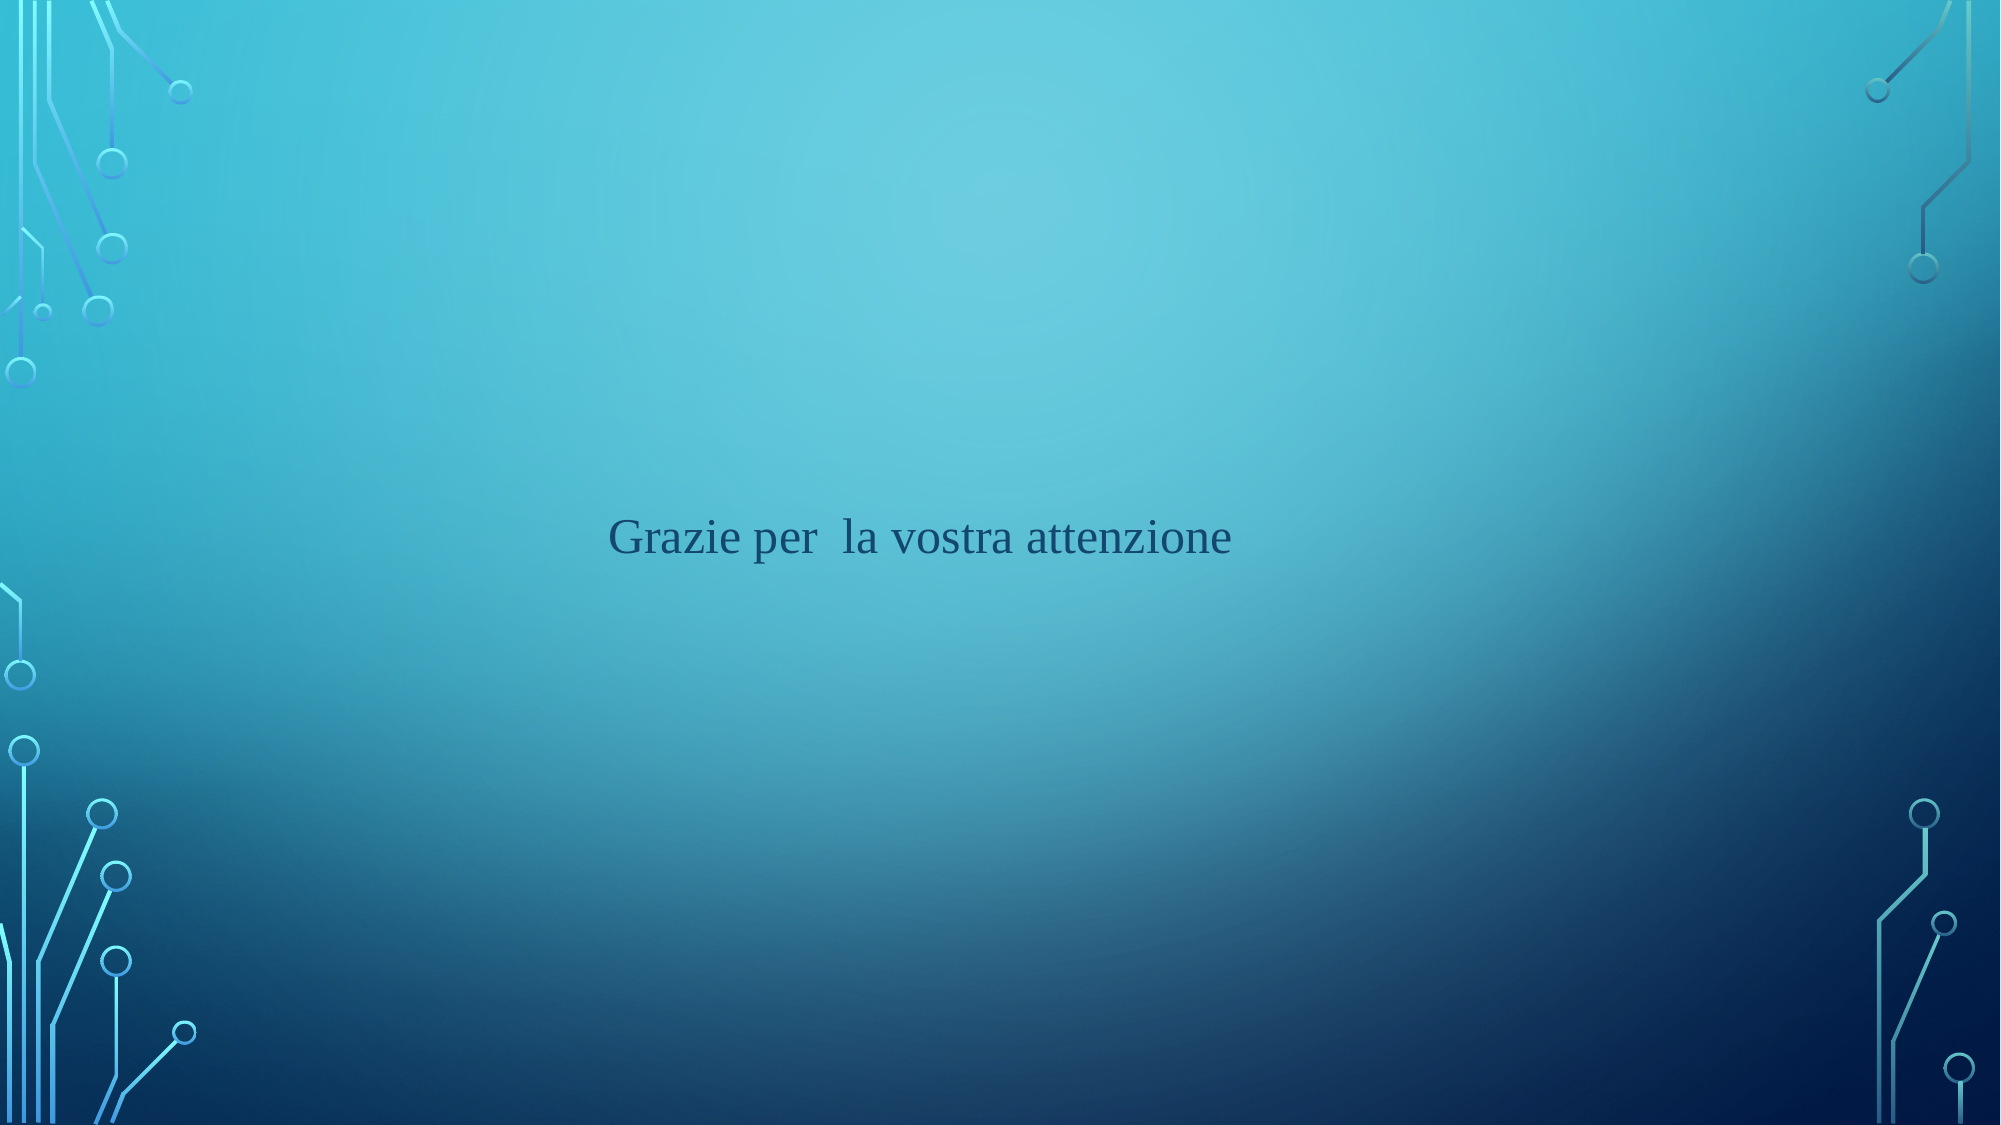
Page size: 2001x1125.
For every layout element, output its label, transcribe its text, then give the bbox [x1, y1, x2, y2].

text_box Grazie per la vostra attenzione [593, 436, 1651, 664]
